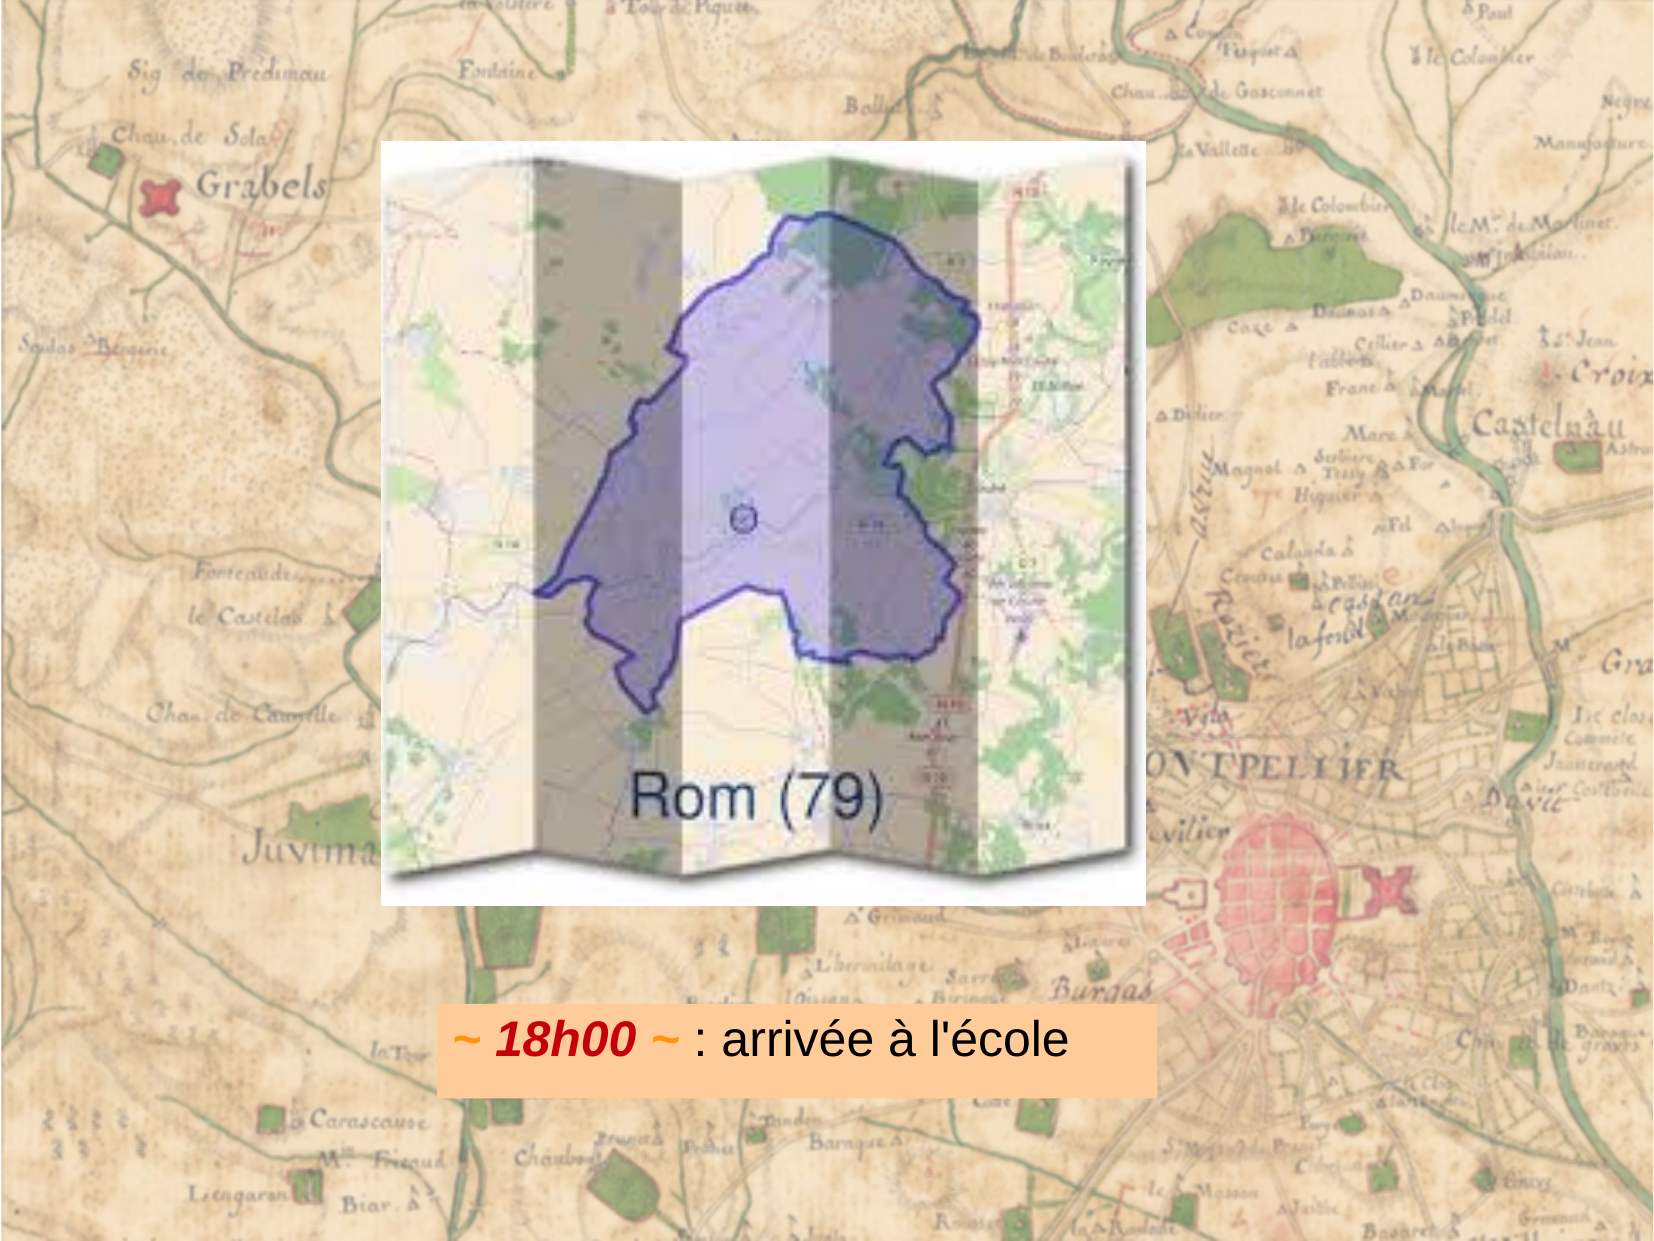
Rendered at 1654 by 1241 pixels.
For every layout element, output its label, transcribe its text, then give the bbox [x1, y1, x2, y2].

text_box ~ 18h00 ~ : arrivée à l'école [437, 1003, 1158, 1099]
picture [0, 0, 1654, 1241]
